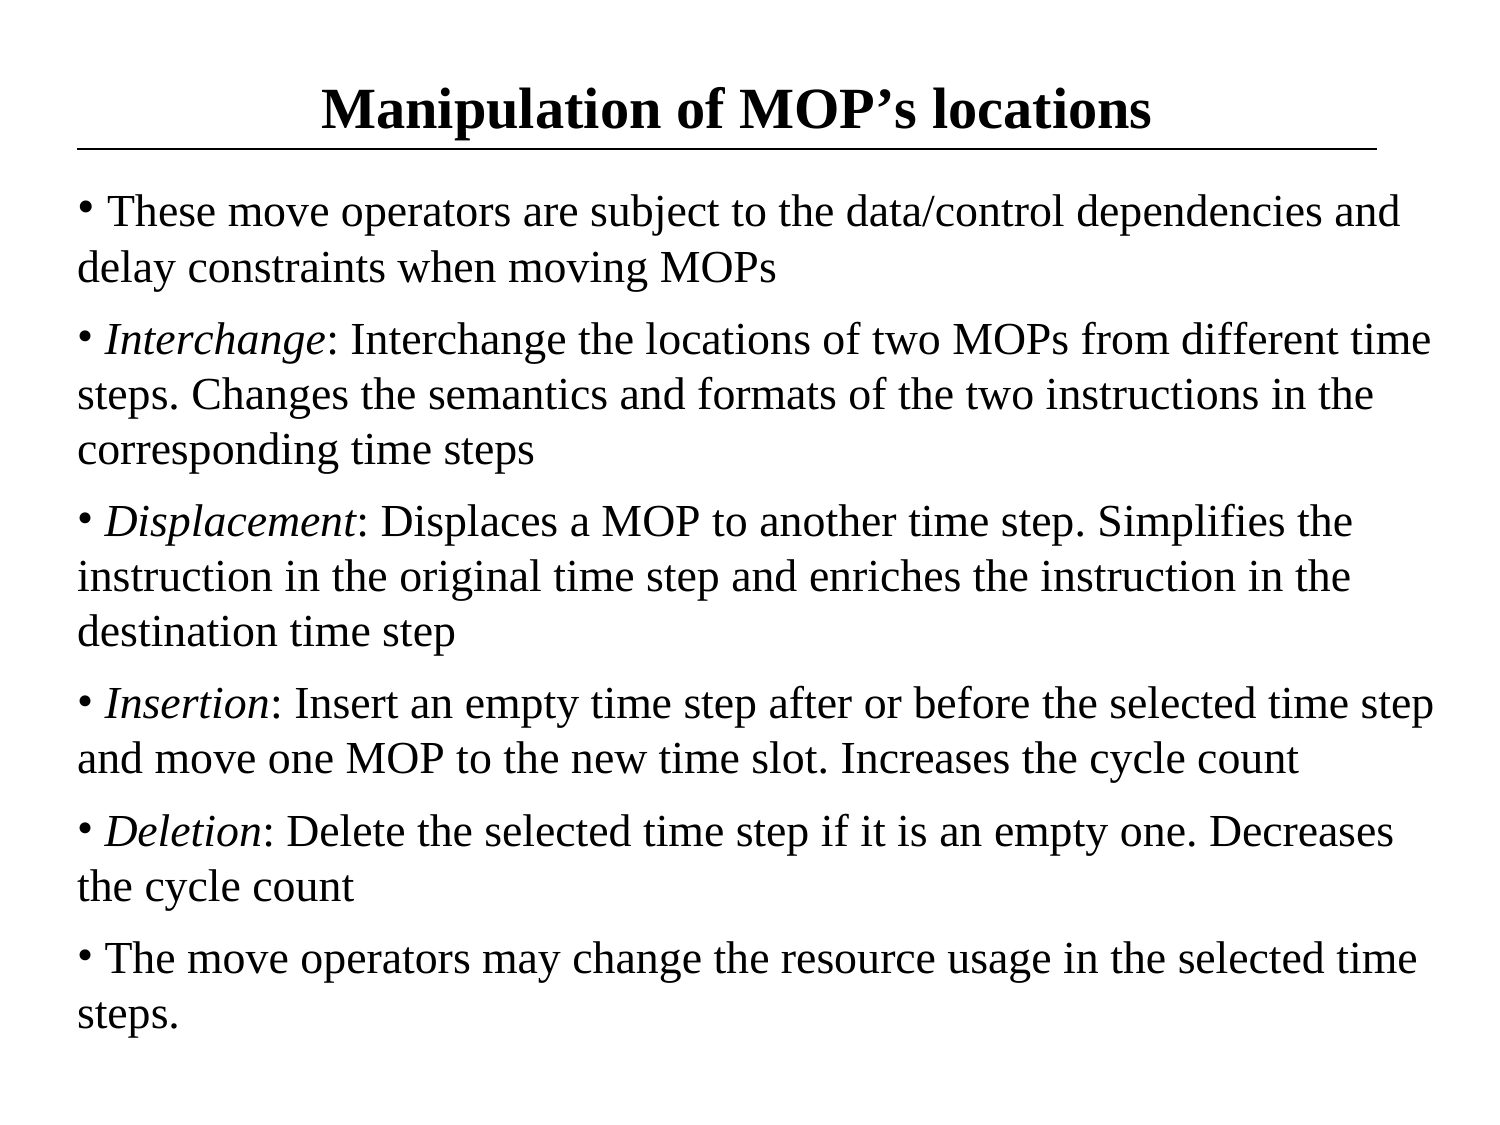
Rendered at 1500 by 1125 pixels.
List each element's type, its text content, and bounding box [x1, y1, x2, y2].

title Manipulation of MOP’s locations [112, 54, 1363, 148]
text_box These move operators are subject to the data/control dependencies and delay constraints when moving MOPs Interchange: Interchange the locations of two MOPs from different time steps. Changes the semantics and formats of the two instructions in the corresponding time steps Displacement: Displaces a MOP to another time step. Simplifies the instruction in the original time step and enriches the instruction in the destination time step Insertion: Insert an empty time step after or before the selected time step and move one MOP to the new time slot. Increases the cycle count Deletion: Delete the selected time step if it is an empty one. Decreases the cycle count The move operators may change the resource usage in the selected time steps. [62, 174, 1476, 1040]
title Manipulation of MOP’s locations [112, 150, 1363, 155]
